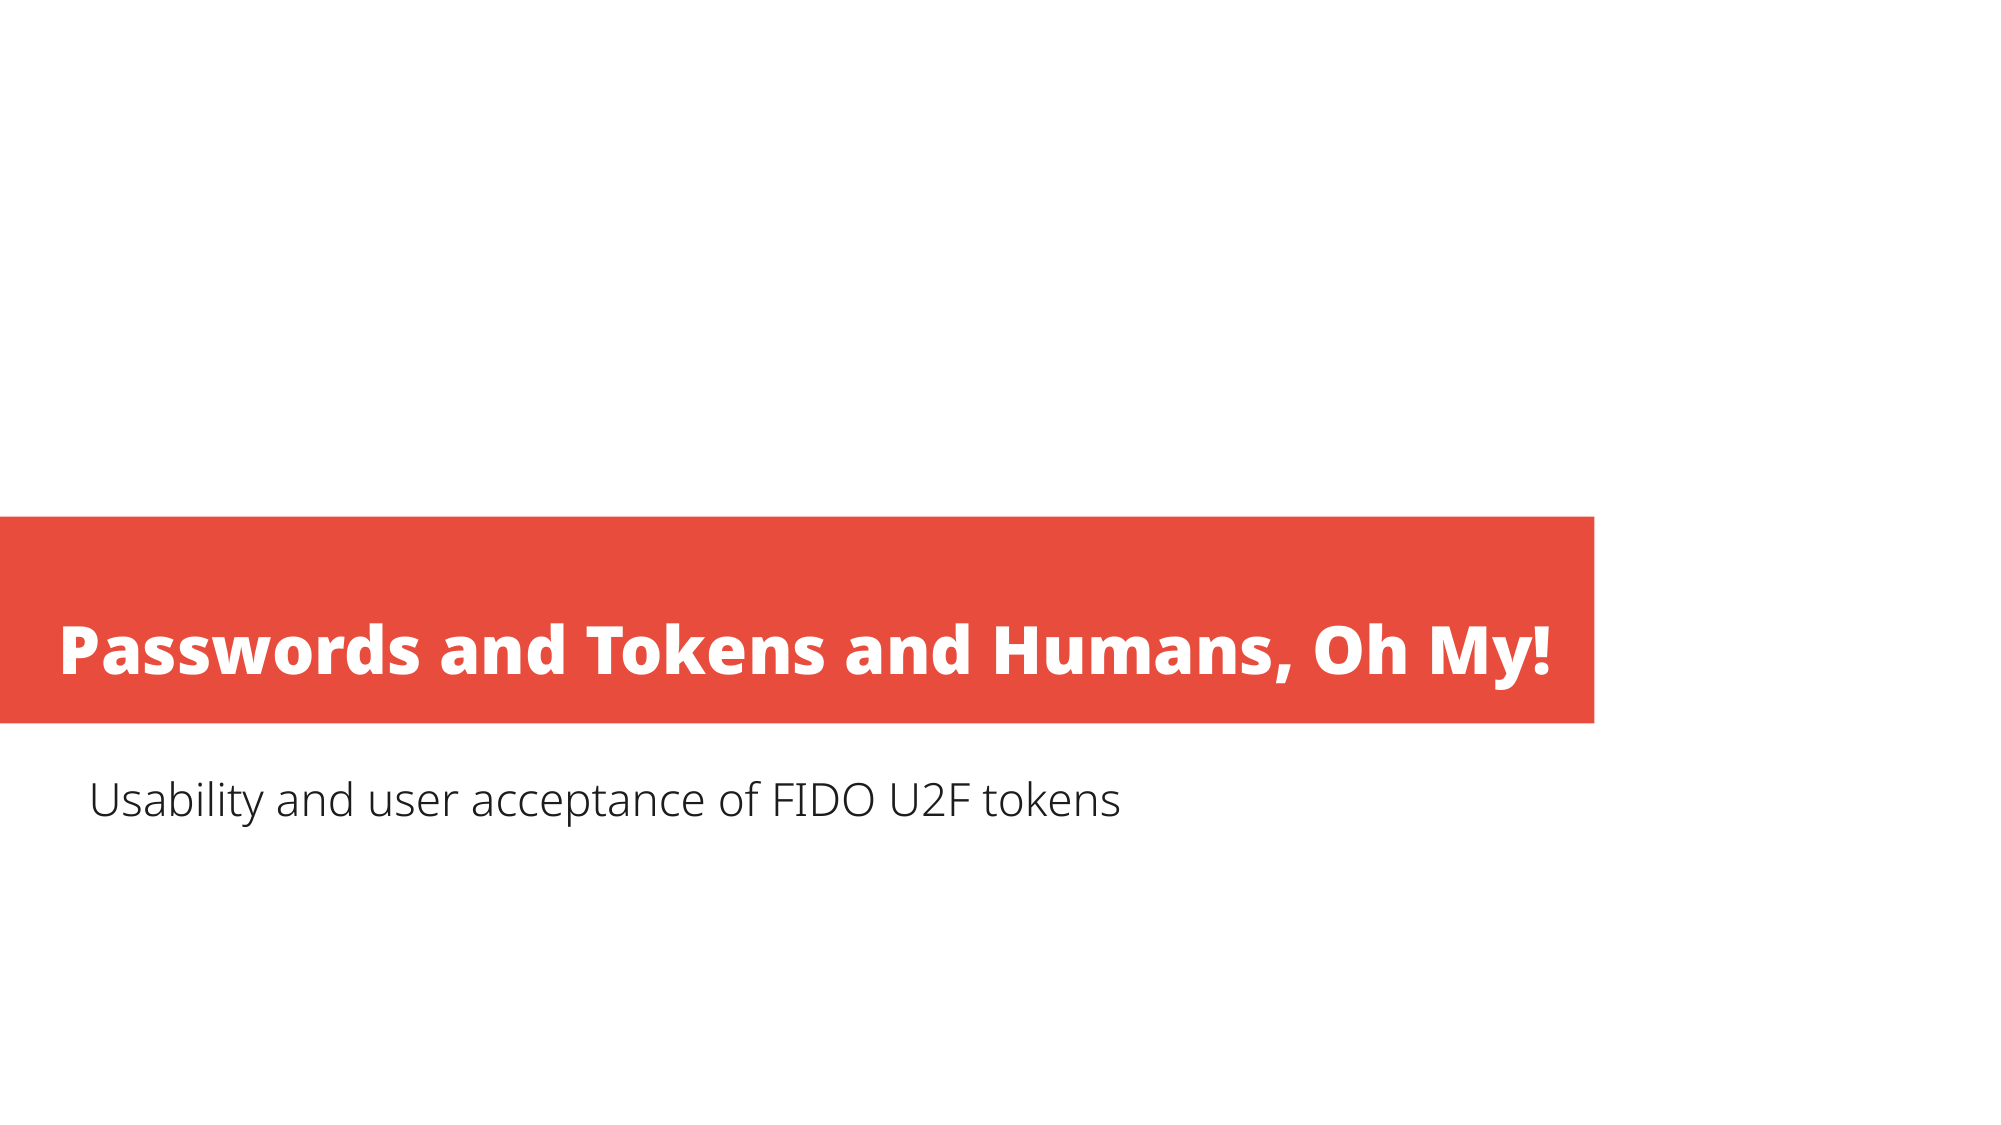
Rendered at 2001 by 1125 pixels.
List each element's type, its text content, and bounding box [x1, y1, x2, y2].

title Passwords and Tokens and Humans, Oh My! [59, 546, 1595, 694]
subtitle Usability and user acceptance of FIDO U2F tokens [88, 767, 1595, 1125]
